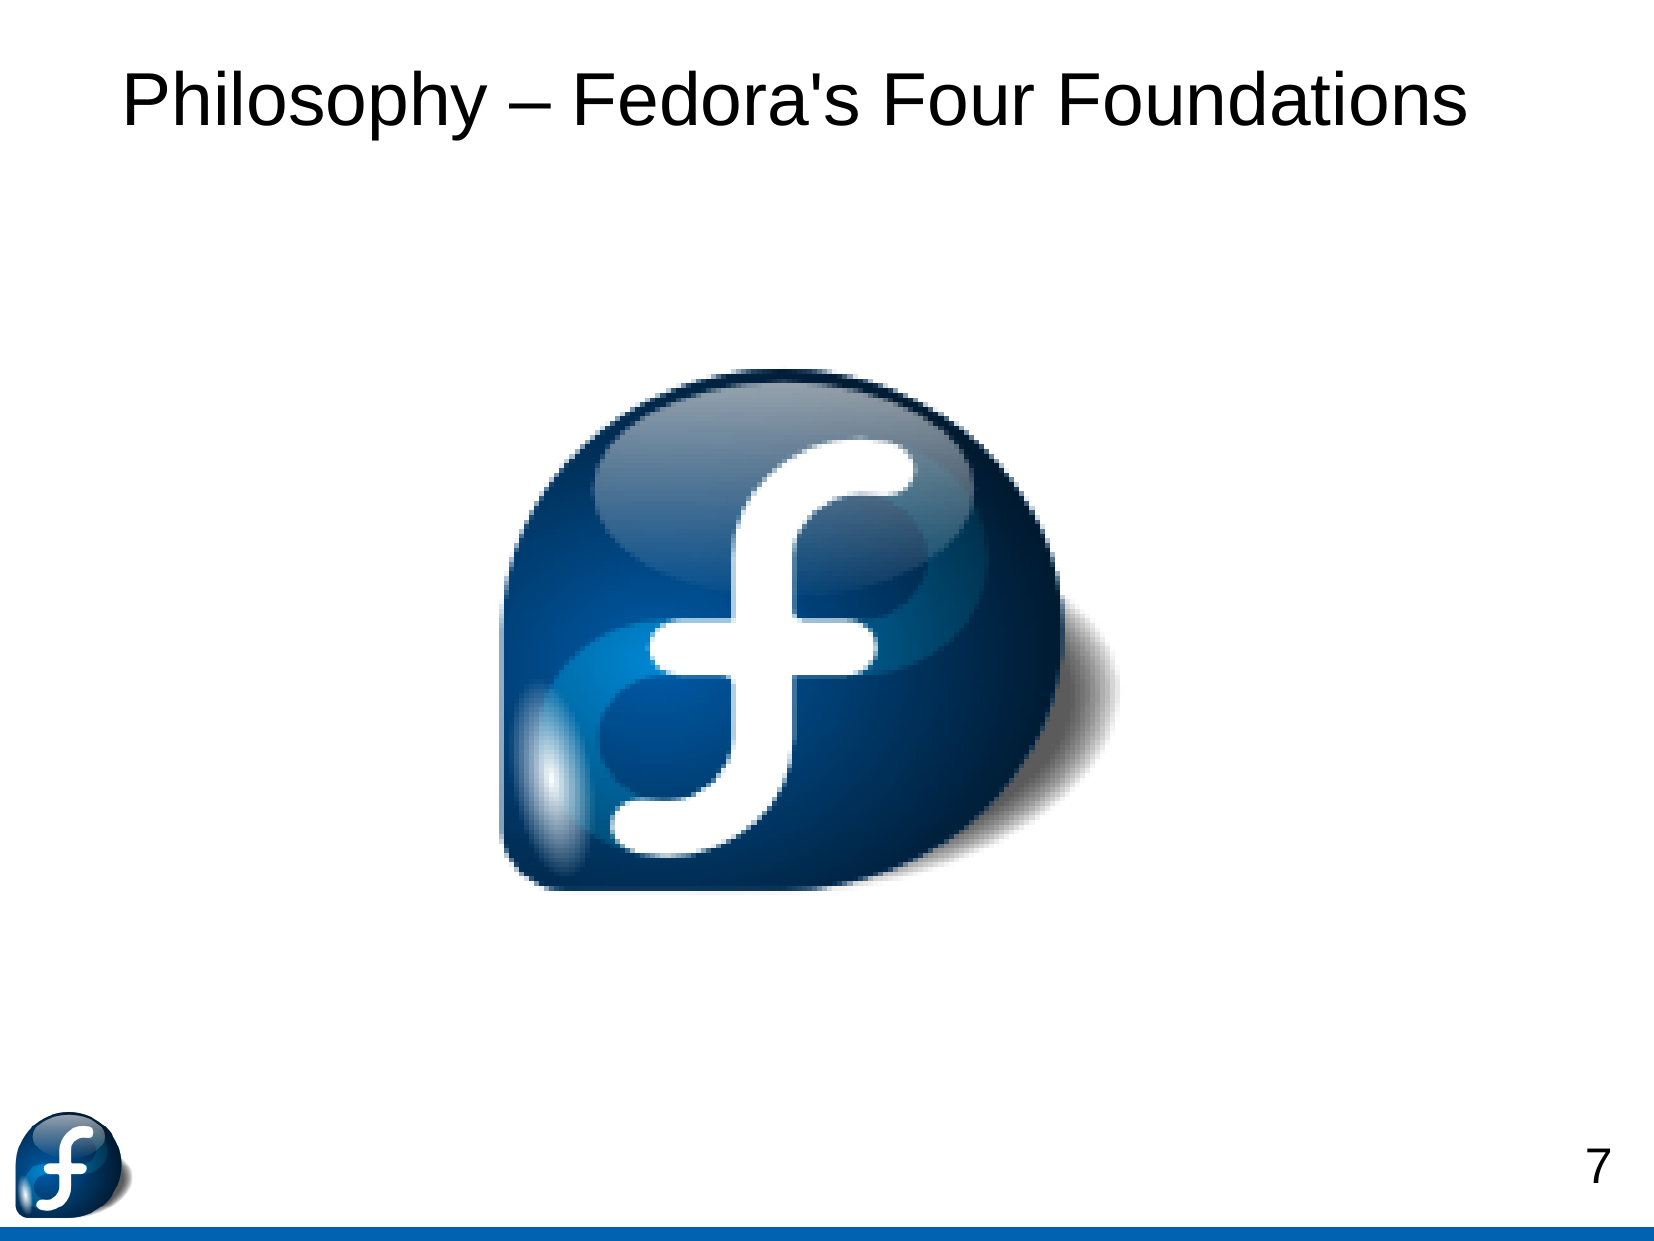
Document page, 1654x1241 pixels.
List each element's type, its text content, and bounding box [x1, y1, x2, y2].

title Philosophy – Fedora's Four Foundations [121, 37, 1533, 161]
text_box <number> [1384, 1137, 1613, 1201]
picture [11, 1105, 133, 1227]
picture [479, 337, 1126, 938]
